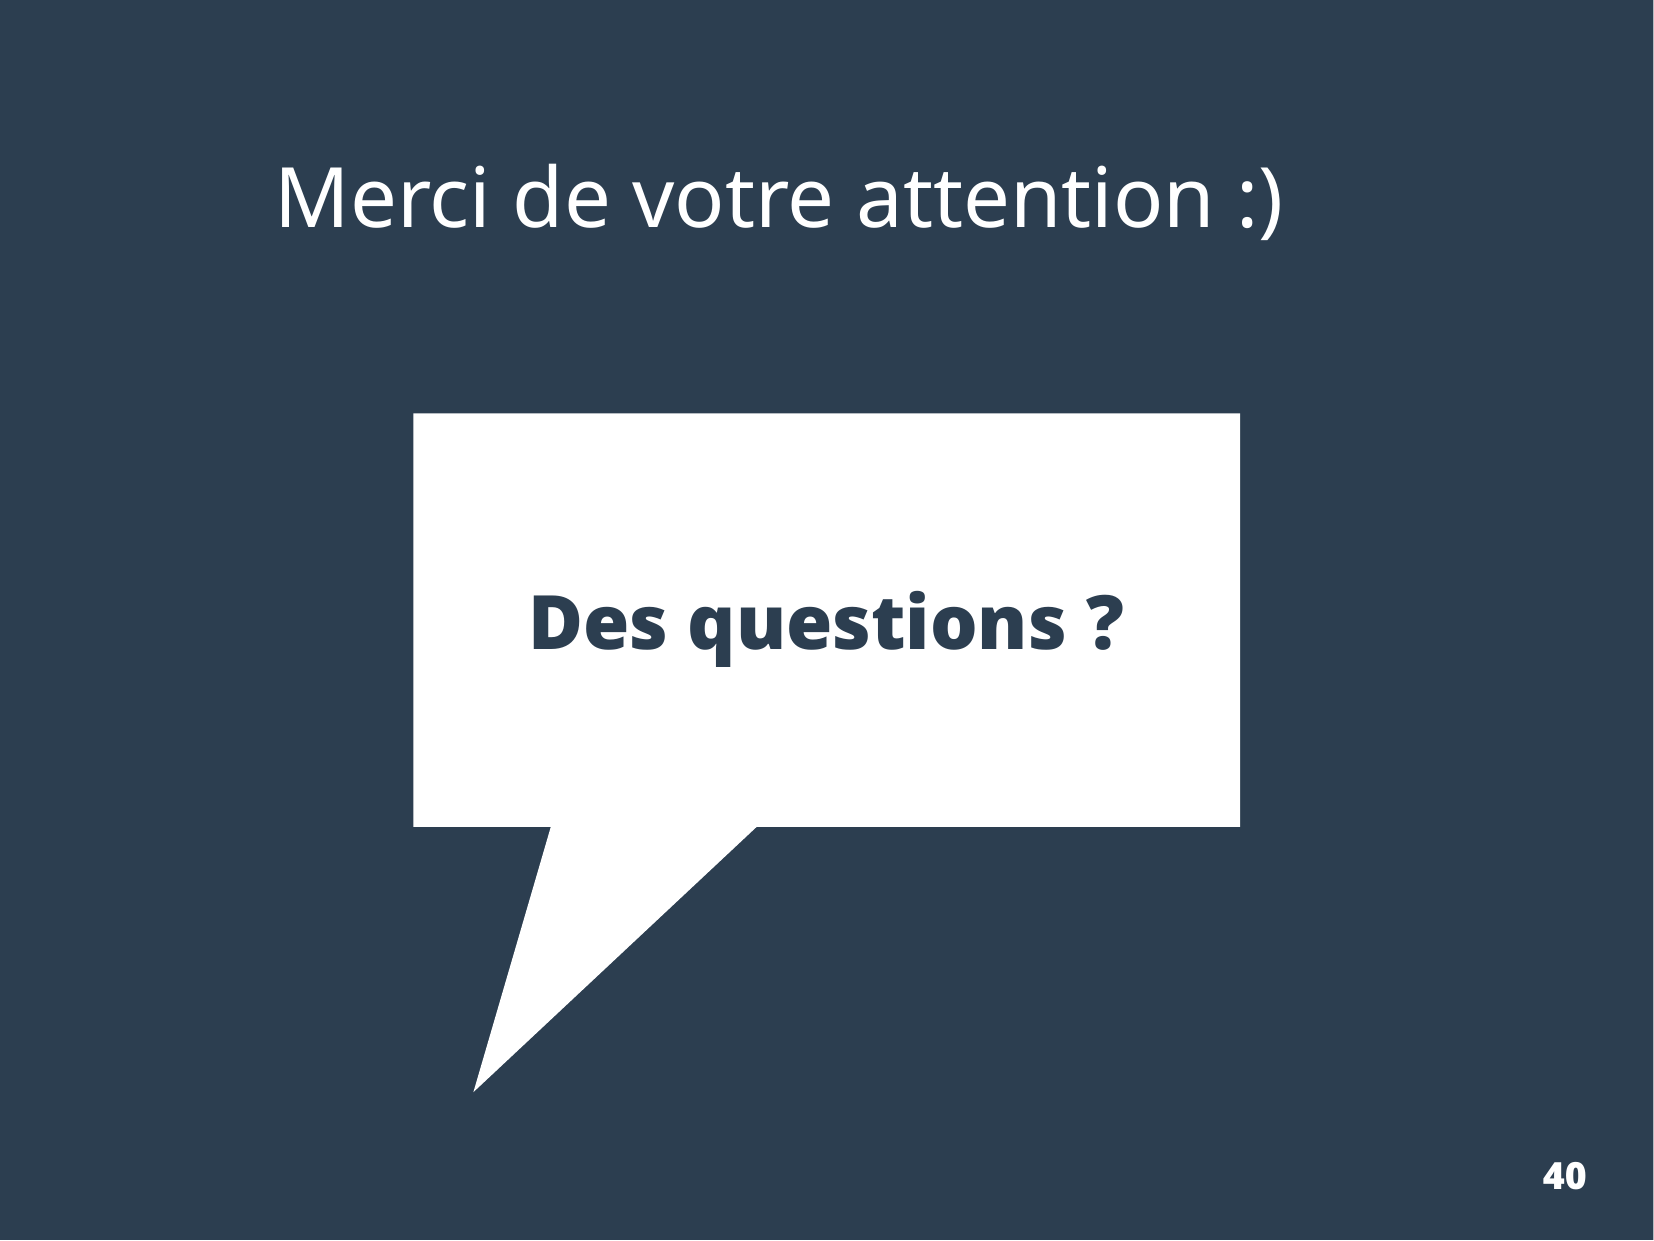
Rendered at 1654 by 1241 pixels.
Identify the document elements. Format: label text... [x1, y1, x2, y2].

title Des questions ? [442, 442, 1211, 798]
text_box Merci de votre attention :) [259, 130, 1406, 243]
